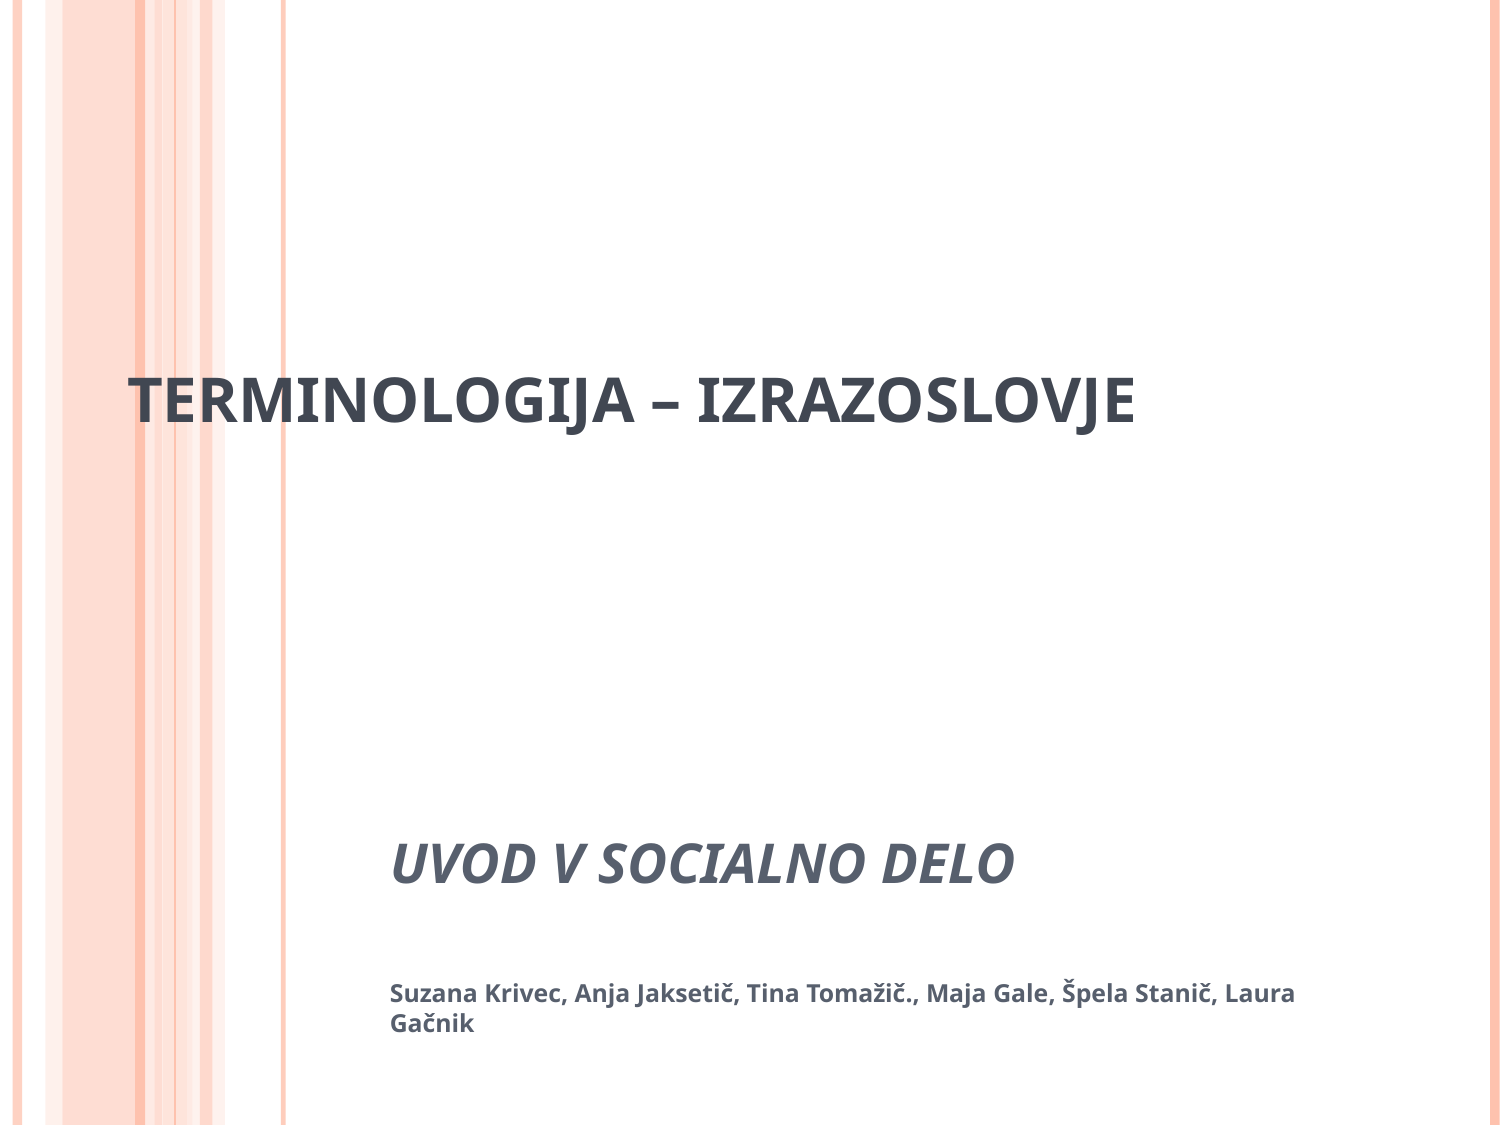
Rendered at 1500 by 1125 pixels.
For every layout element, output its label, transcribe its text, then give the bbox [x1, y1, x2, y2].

subtitle UVOD V SOCIALNO DELO Suzana Krivec, Anja Jaksetič, Tina Tomažič., Maja Gale, Špela Stanič, Laura Gačnik [375, 820, 1388, 1046]
title TERMINOLOGIJA – IZRAZOSLOVJE [112, 351, 1395, 591]
